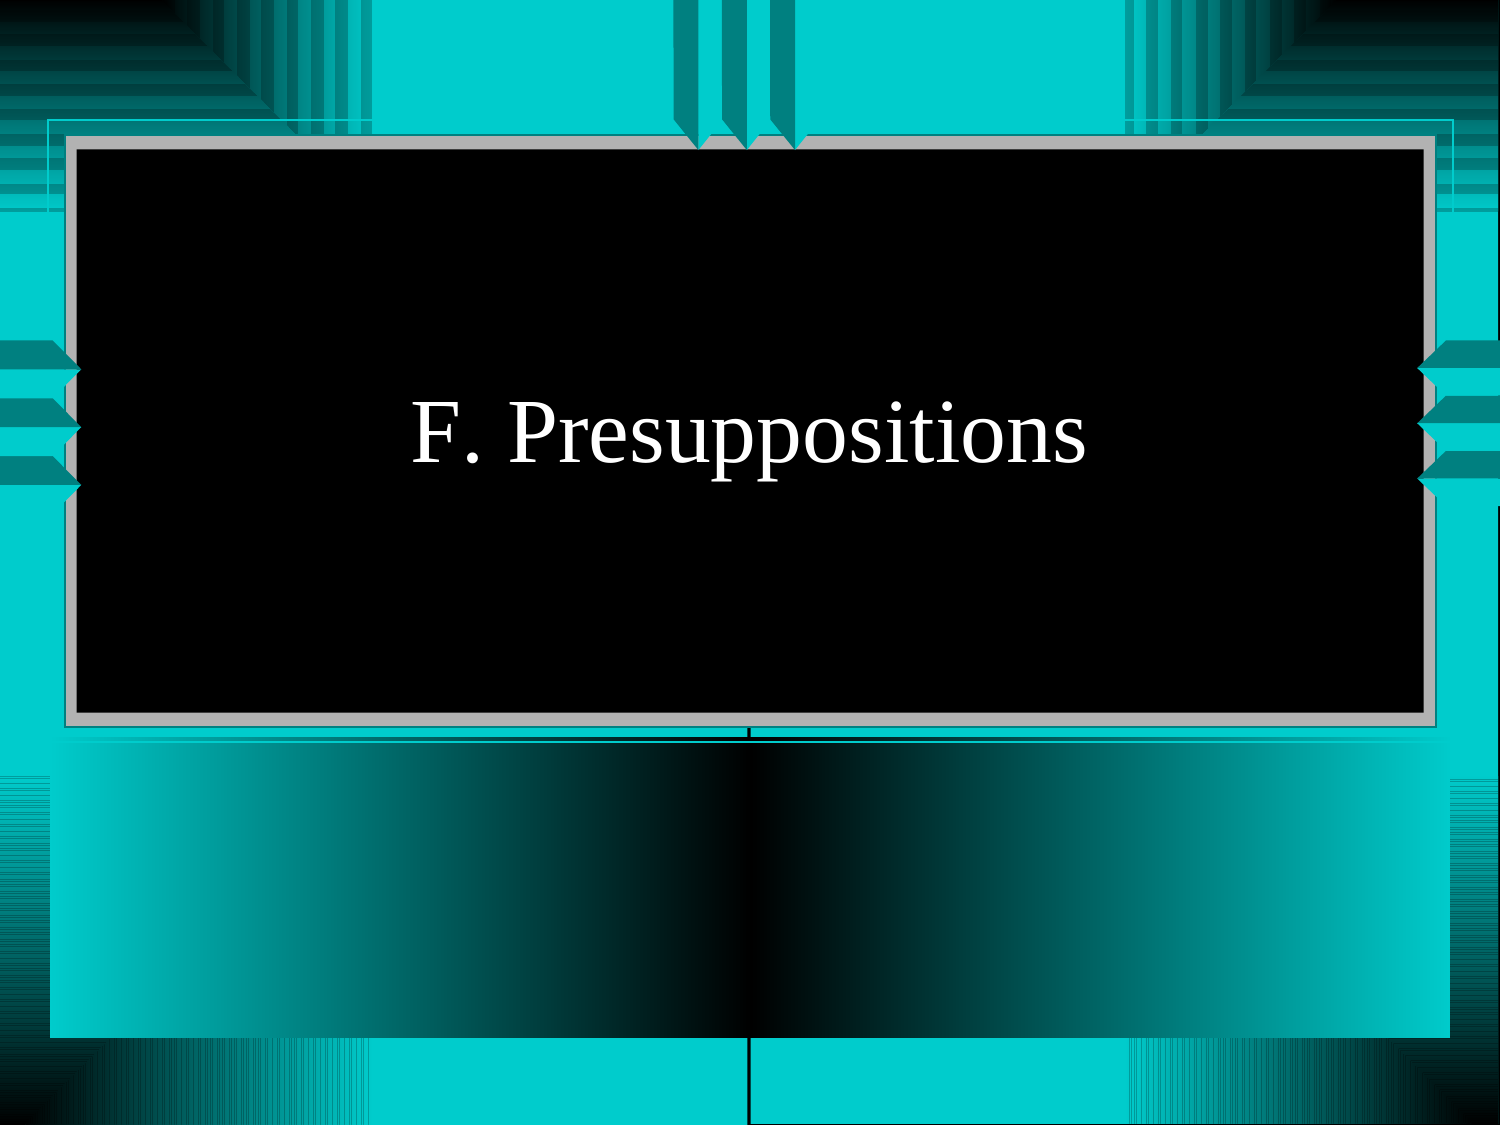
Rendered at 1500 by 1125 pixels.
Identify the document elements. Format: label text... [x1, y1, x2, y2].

title F. Presuppositions [112, 337, 1388, 525]
